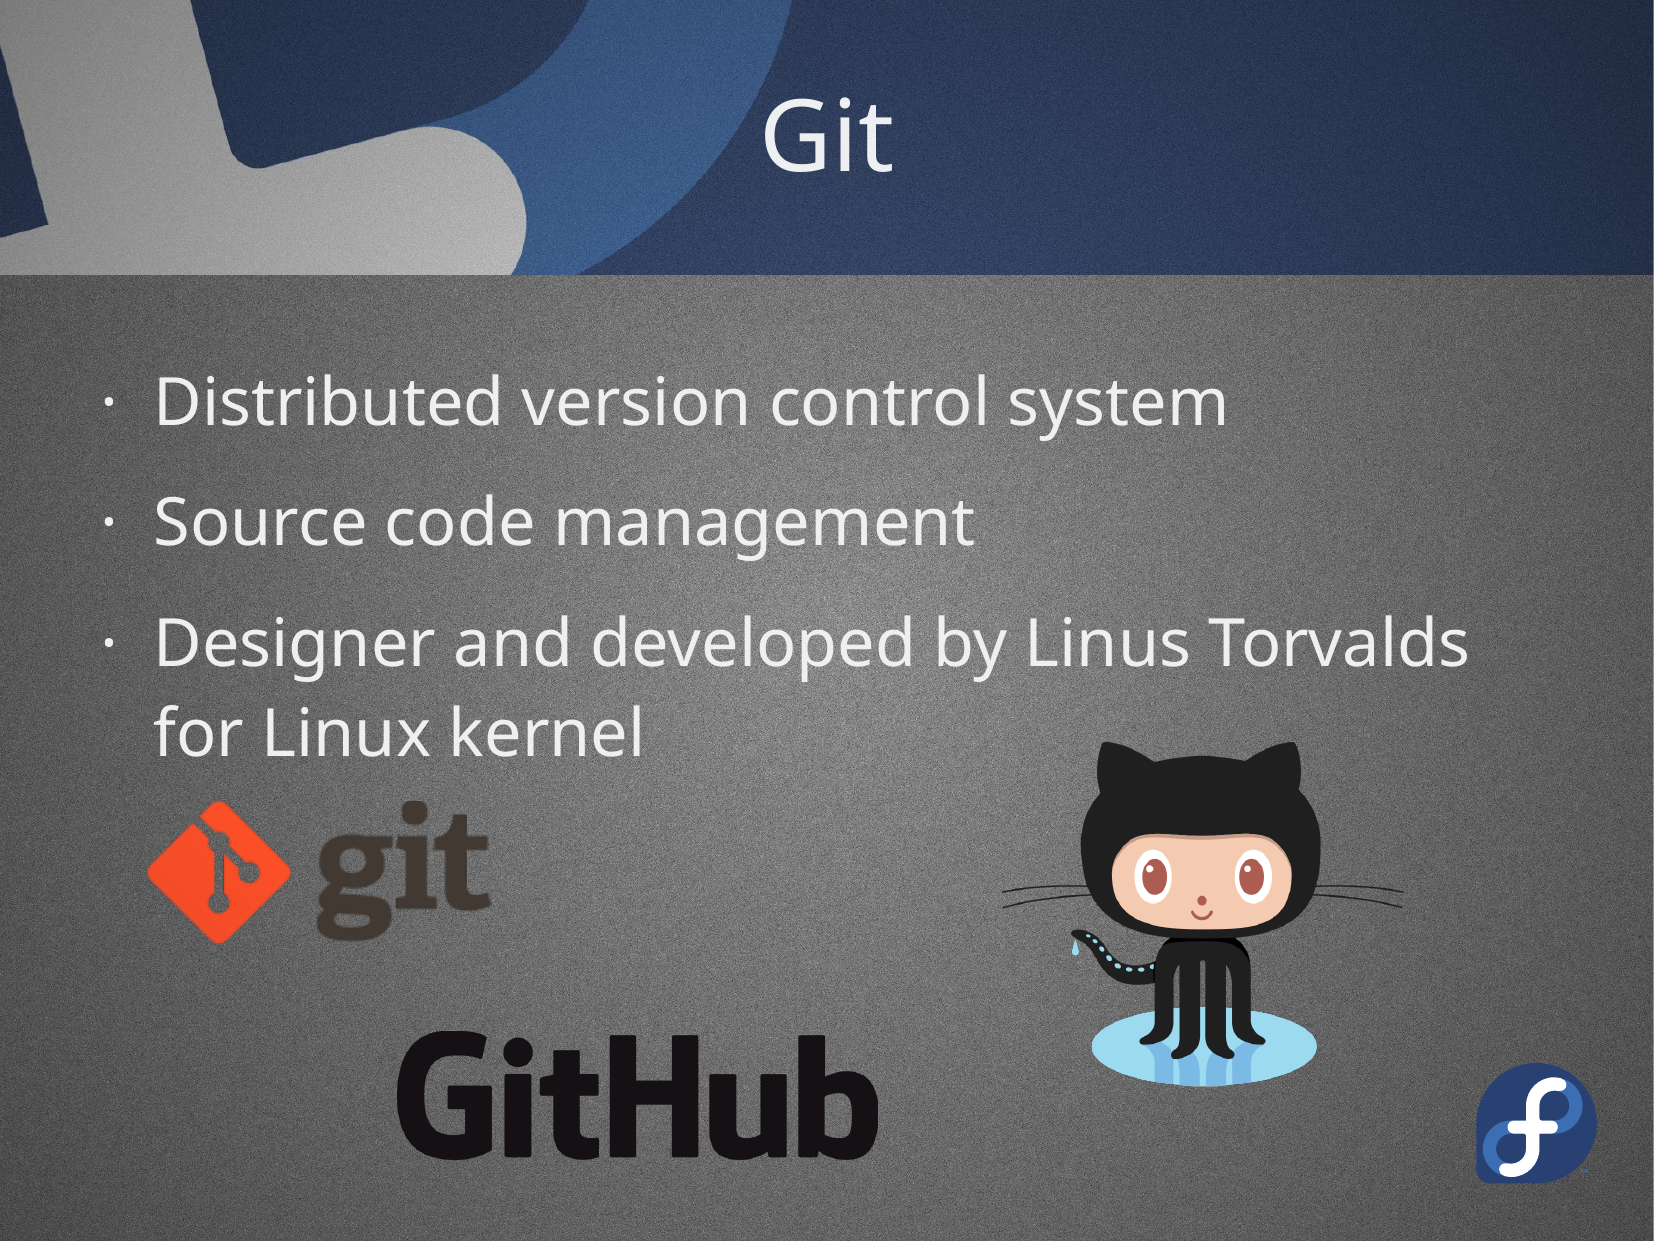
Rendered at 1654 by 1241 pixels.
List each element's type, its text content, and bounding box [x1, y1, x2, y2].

title Git [88, 29, 1565, 237]
list Distributed version control system Source code management Designer and developed by Linus Torvalds for Linux kernel [82, 354, 1560, 1063]
picture [0, 0, 1654, 1241]
